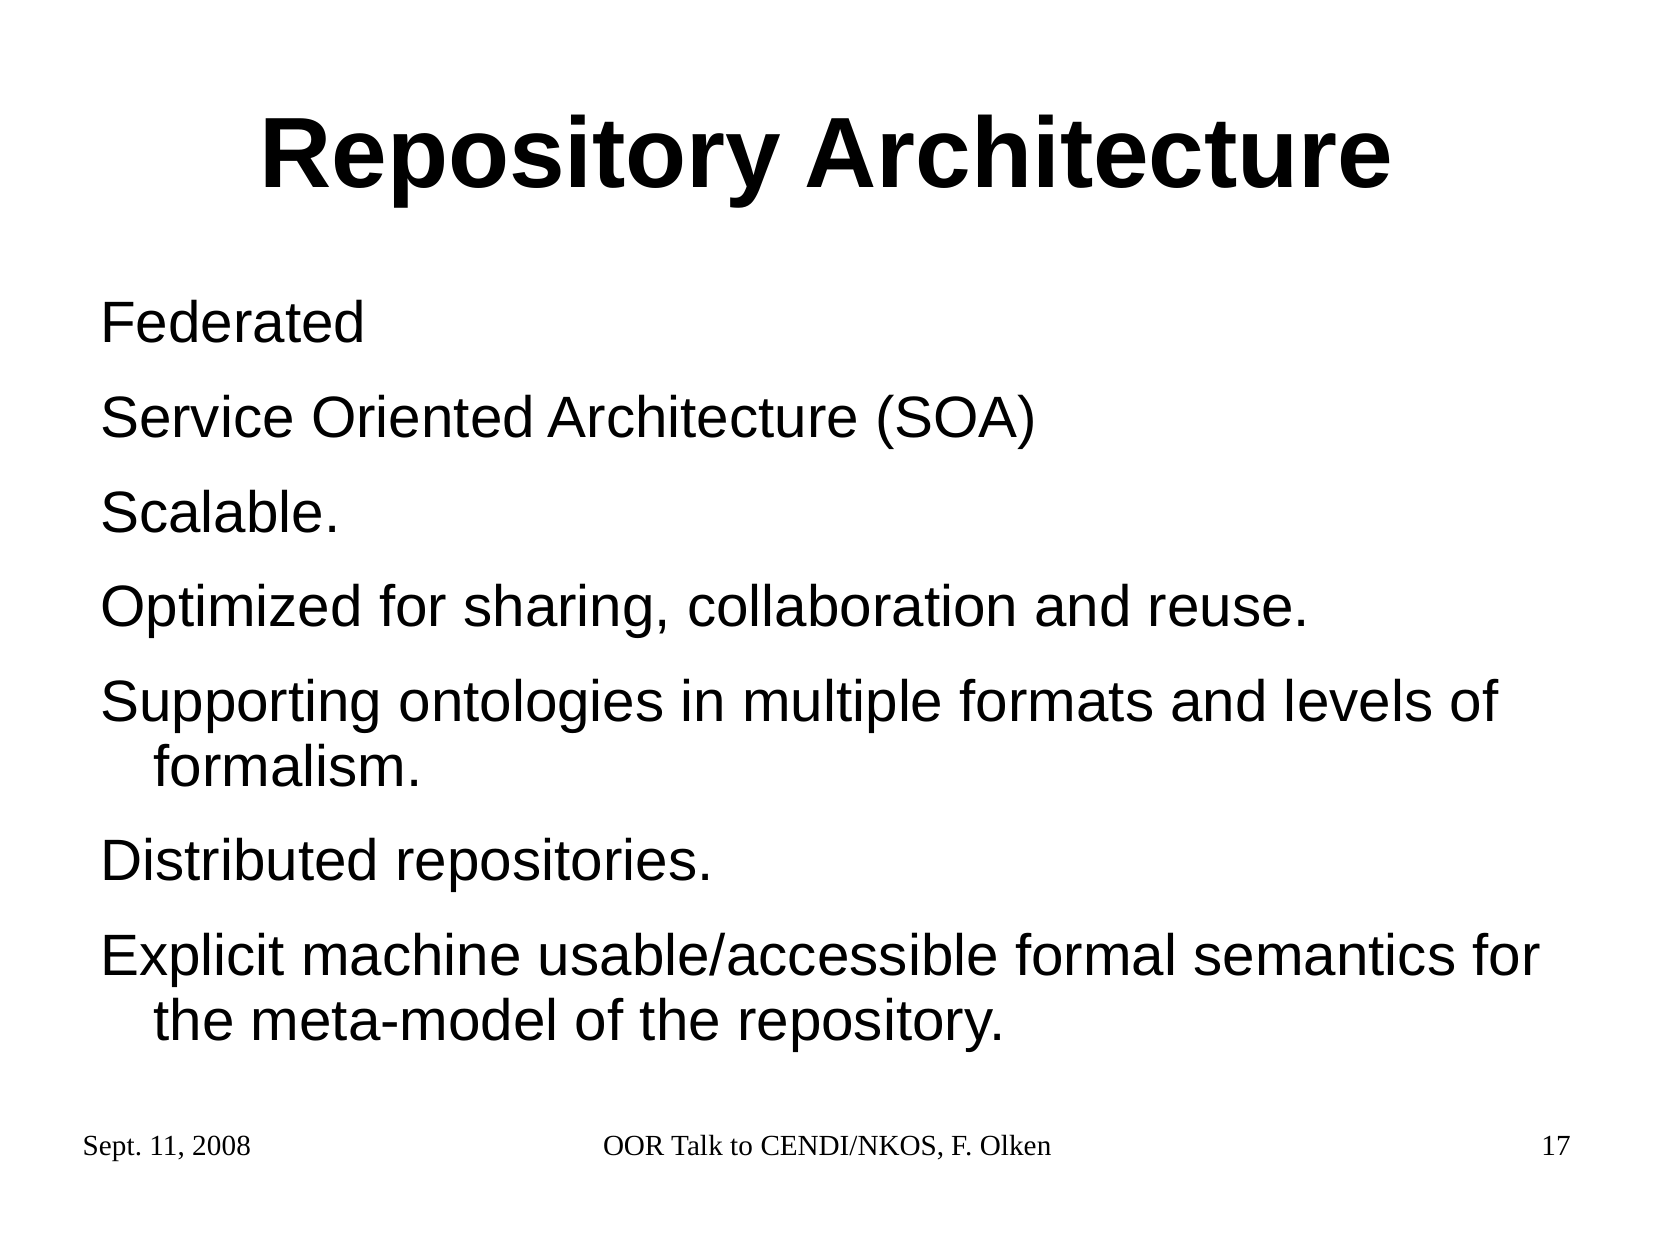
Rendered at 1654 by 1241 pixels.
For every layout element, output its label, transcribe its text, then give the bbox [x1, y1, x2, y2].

list Federated Service Oriented Architecture (SOA) Scalable. Optimized for sharing, collaboration and reuse. Supporting ontologies in multiple formats and levels of formalism. Distributed repositories. Explicit machine usable/accessible formal semantics for the meta-model of the repository. [82, 290, 1571, 1094]
title Repository Architecture [82, 56, 1571, 250]
